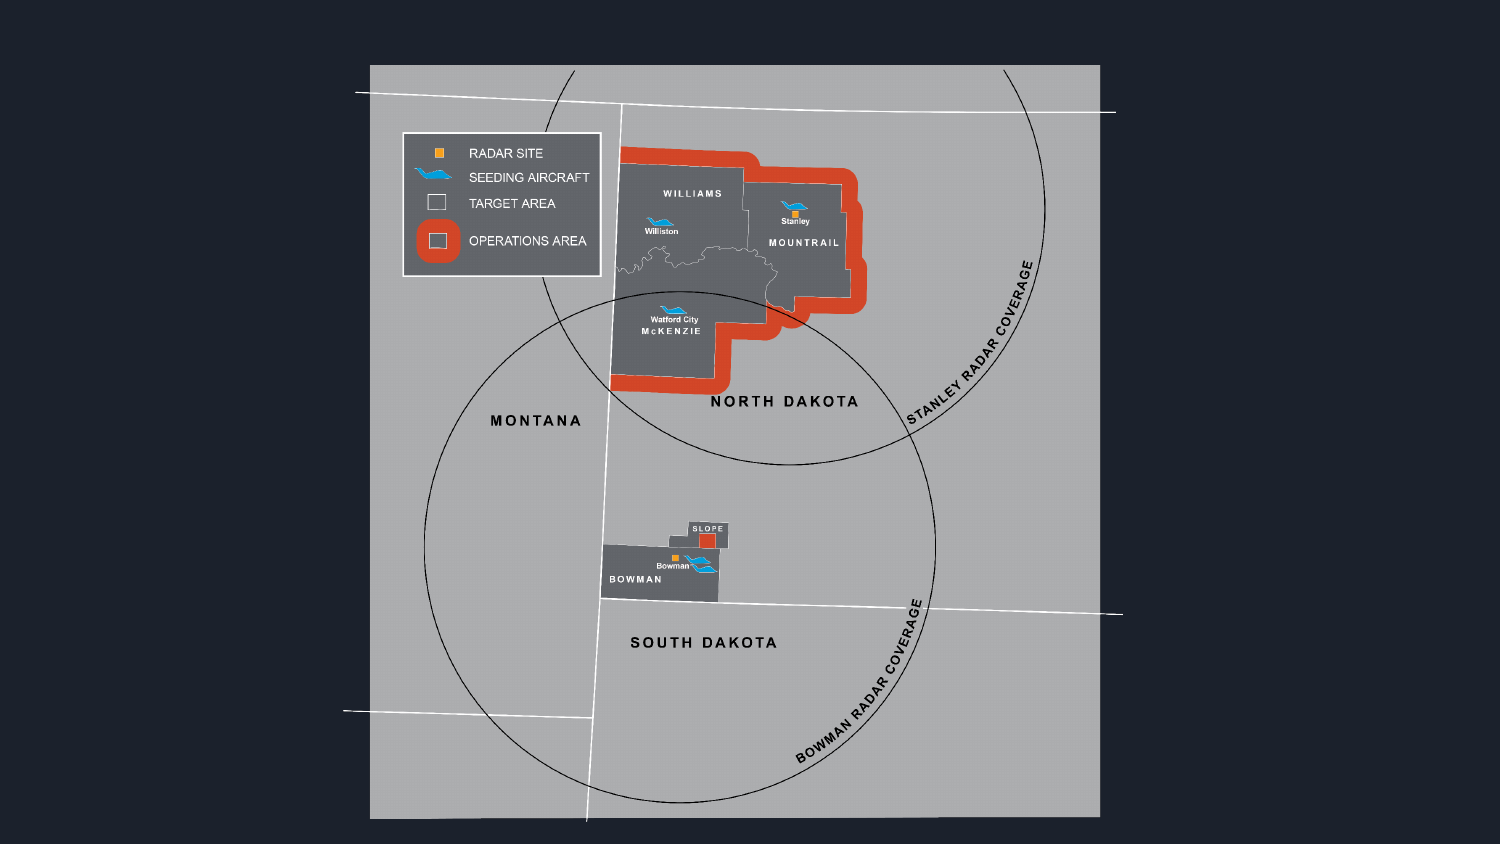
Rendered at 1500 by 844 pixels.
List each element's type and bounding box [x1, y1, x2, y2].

picture [343, 0, 1123, 822]
